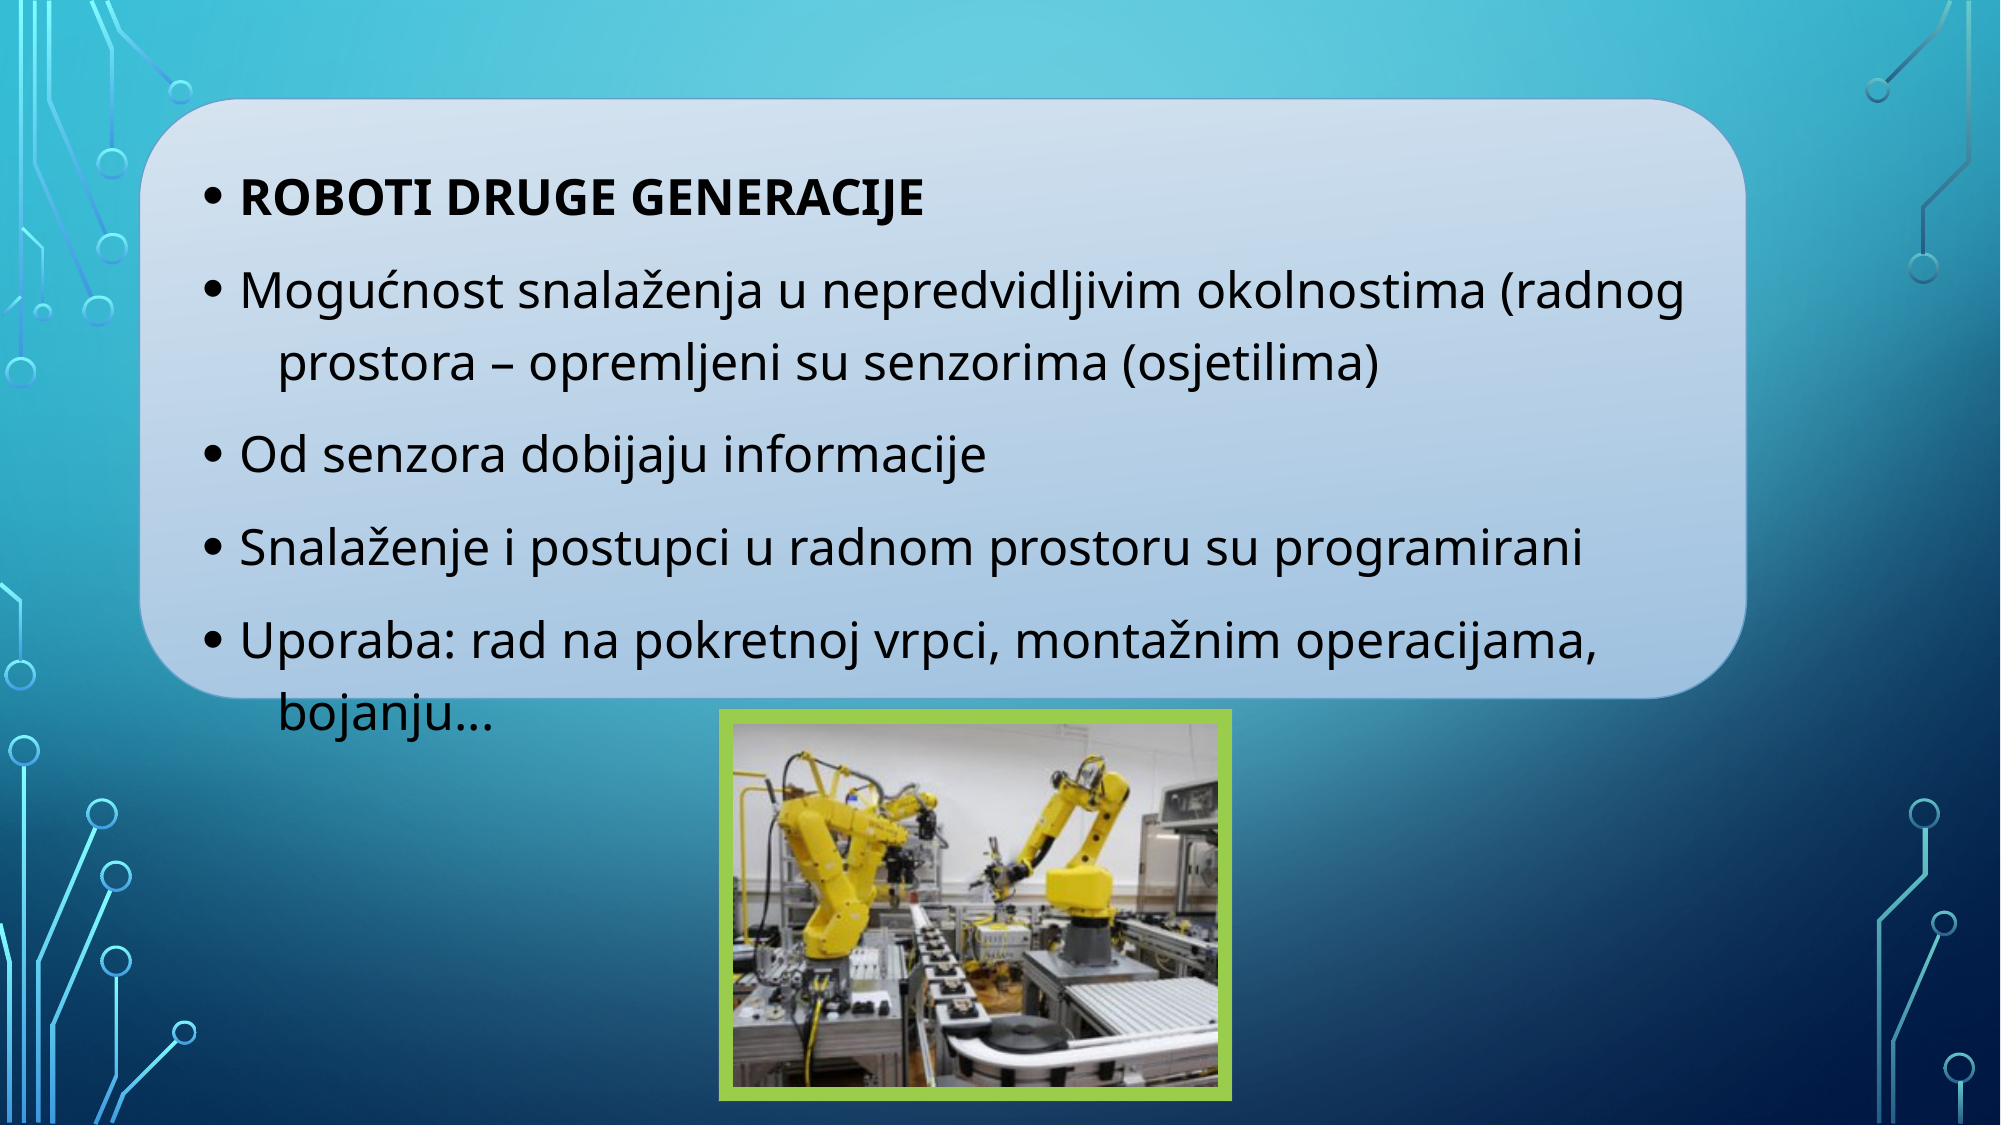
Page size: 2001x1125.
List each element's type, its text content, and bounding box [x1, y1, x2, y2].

list ROBOTI DRUGE GENERACIJE Mogućnost snalaženja u nepredvidljivim okolnostima (radnog prostora – opremljeni su senzorima (osjetilima) Od senzora dobijaju informacije Snalaženje i postupci u radnom prostoru su programirani Uporaba: rad na pokretnoj vrpci, montažnim operacijama, bojanju... [187, 145, 1813, 950]
text_box [139, 98, 1731, 684]
picture [733, 723, 1218, 1087]
